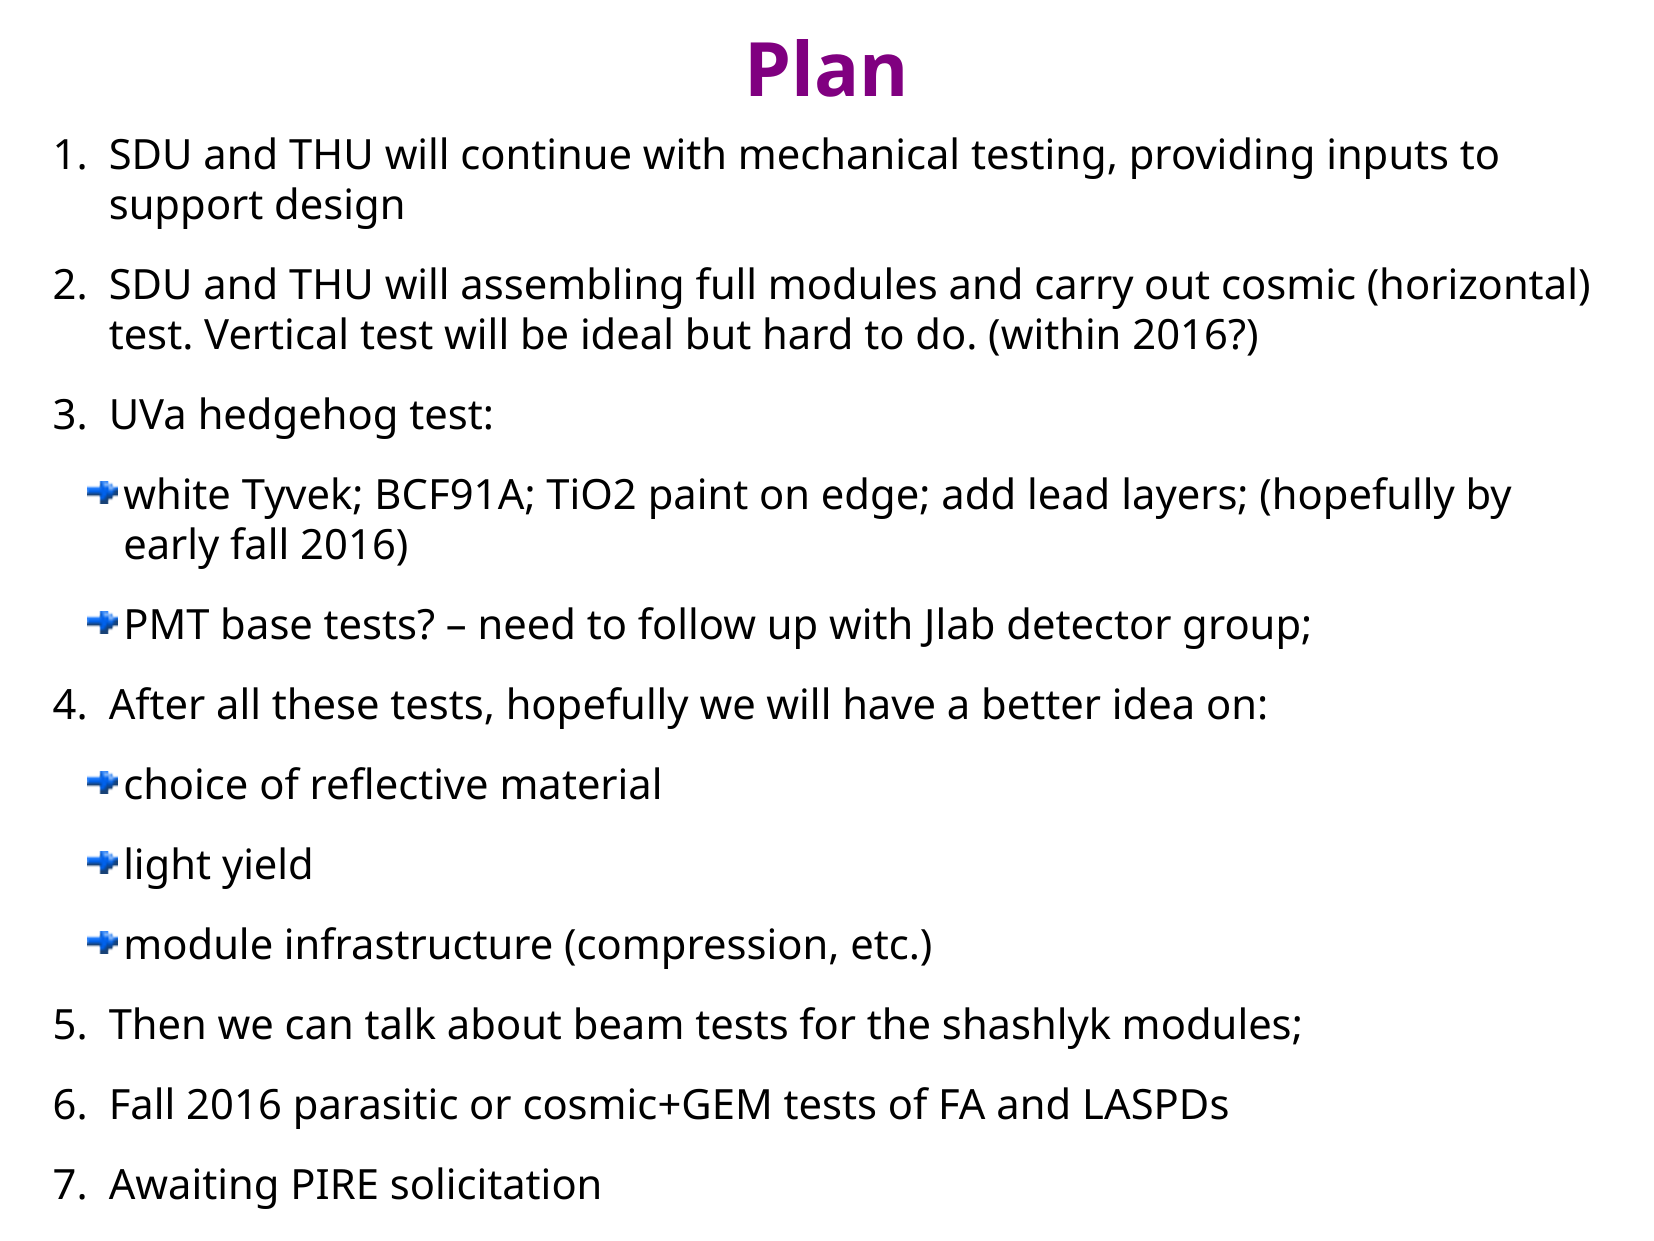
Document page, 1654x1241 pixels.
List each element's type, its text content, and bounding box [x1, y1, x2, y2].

picture [87, 931, 118, 954]
title Plan [0, 13, 1654, 152]
picture [87, 481, 118, 504]
text_box SDU and THU will continue with mechanical testing, providing inputs to support design SDU and THU will assembling full modules and carry out cosmic (horizontal) test. Vertical test will be ideal but hard to do. (within 2016?) UVa hedgehog test: white Tyvek; BCF91A; TiO2 paint on edge; add lead layers; (hopefully by early fall 2016) PMT base tests? – need to follow up with Jlab detector group; After all these tests, hopefully we will have a better idea on: choice of reflective material light yield module infrastructure (compression, etc.) Then we can talk about beam tests for the shashlyk modules; Fall 2016 parasitic or cosmic+GEM tests of FA and LASPDs Awaiting PIRE solicitation [37, 120, 1613, 1216]
picture [87, 611, 118, 634]
picture [87, 771, 118, 794]
picture [87, 851, 118, 874]
